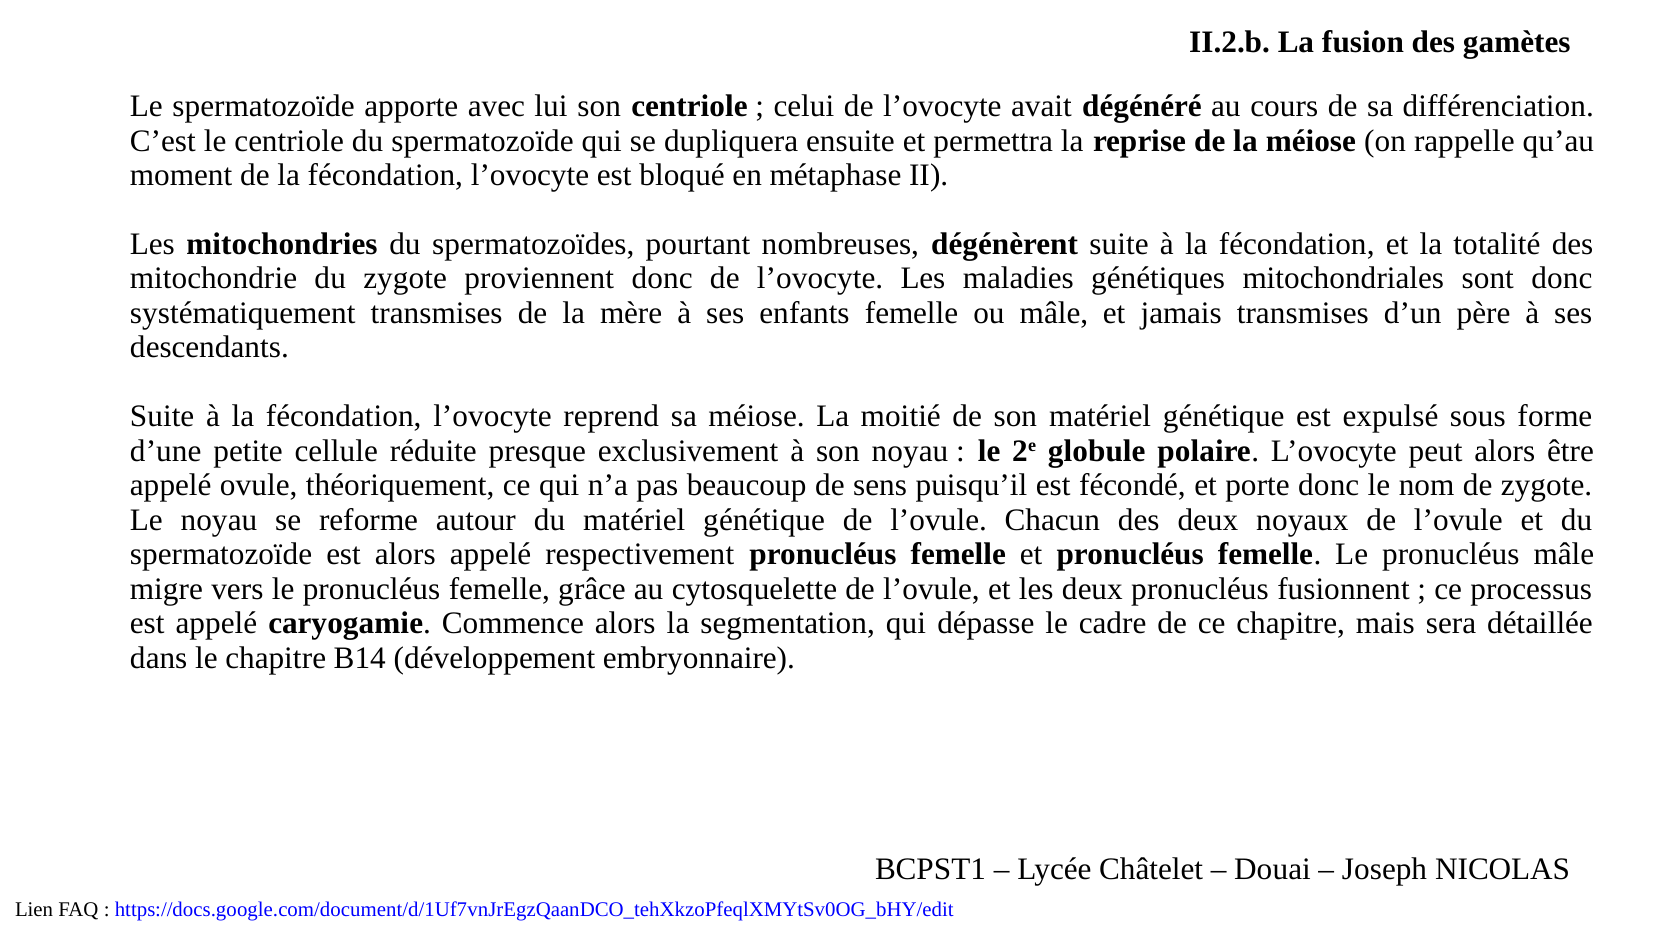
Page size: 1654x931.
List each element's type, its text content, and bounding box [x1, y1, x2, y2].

text_box II.2.b. La fusion des gamètes [165, 5, 1572, 78]
text_box BCPST1 – Lycée Châtelet – Douai – Joseph NICOLAS [637, 832, 1571, 905]
text_box Le spermatozoïde apporte avec lui son centriole ; celui de l’ovocyte avait dégénéré au cours de sa différenciation. C’est le centriole du spermatozoïde qui se dupliquera ensuite et permettra la reprise de la méiose (on rappelle qu’au moment de la fécondation, l’ovocyte est bloqué en métaphase II). Les mitochondries du spermatozoïdes, pourtant nombreuses, dégénèrent suite à la fécondation, et la totalité des mitochondrie du zygote proviennent donc de l’ovocyte. Les maladies génétiques mitochondriales sont donc systématiquement transmises de la mère à ses enfants femelle ou mâle, et jamais transmises d’un père à ses descendants. Suite à la fécondation, l’ovocyte reprend sa méiose. La moitié de son matériel génétique est expulsé sous forme d’une petite cellule réduite presque exclusivement à son noyau : le 2e globule polaire. L’ovocyte peut alors être appelé ovule, théoriquement, ce qui n’a pas beaucoup de sens puisqu’il est fécondé, et porte donc le nom de zygote. Le noyau se reforme autour du matériel génétique de l’ovule. Chacun des deux noyaux de l’ovule et du spermatozoïde est alors appelé respectivement pronucléus femelle et pronucléus femelle. Le pronucléus mâle migre vers le pronucléus femelle, grâce au cytosquelette de l’ovule, et les deux pronucléus fusionnent ; ce processus est appelé caryogamie. Commence alors la segmentation, qui dépasse le cadre de ce chapitre, mais sera détaillée dans le chapitre B14 (développement embryonnaire). [129, 88, 1595, 676]
text_box Lien FAQ : https://docs.google.com/document/d/1Uf7vnJrEgzQaanDCO_tehXkzoPfeqlXMYtSv0OG_bHY/edit [0, 897, 993, 931]
